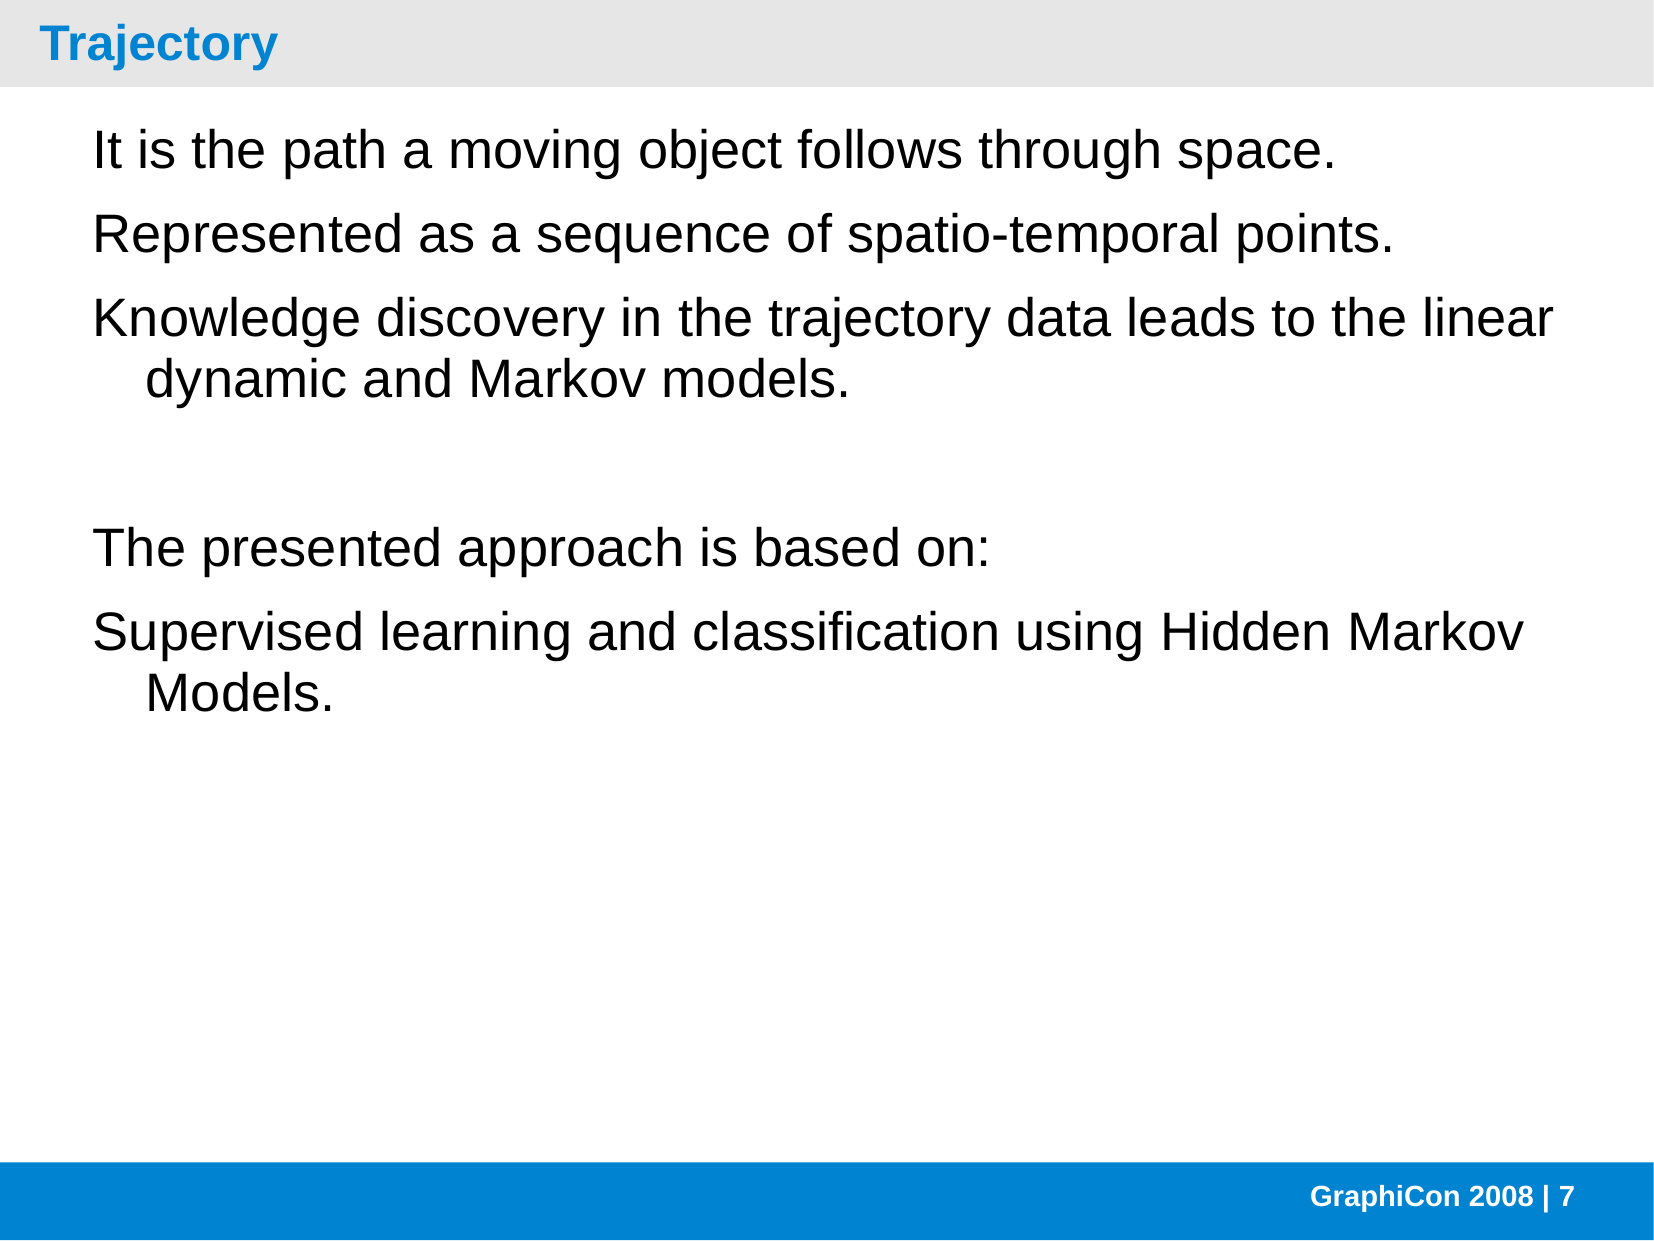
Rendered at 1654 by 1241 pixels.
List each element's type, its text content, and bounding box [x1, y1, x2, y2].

list It is the path a moving object follows through space. Represented as a sequence of spatio-temporal points. Knowledge discovery in the trajectory data leads to the linear dynamic and Markov models. The presented approach is based on: Supervised learning and classification using Hidden Markov Models. [75, 119, 1564, 1126]
title Trajectory [39, 5, 1615, 81]
